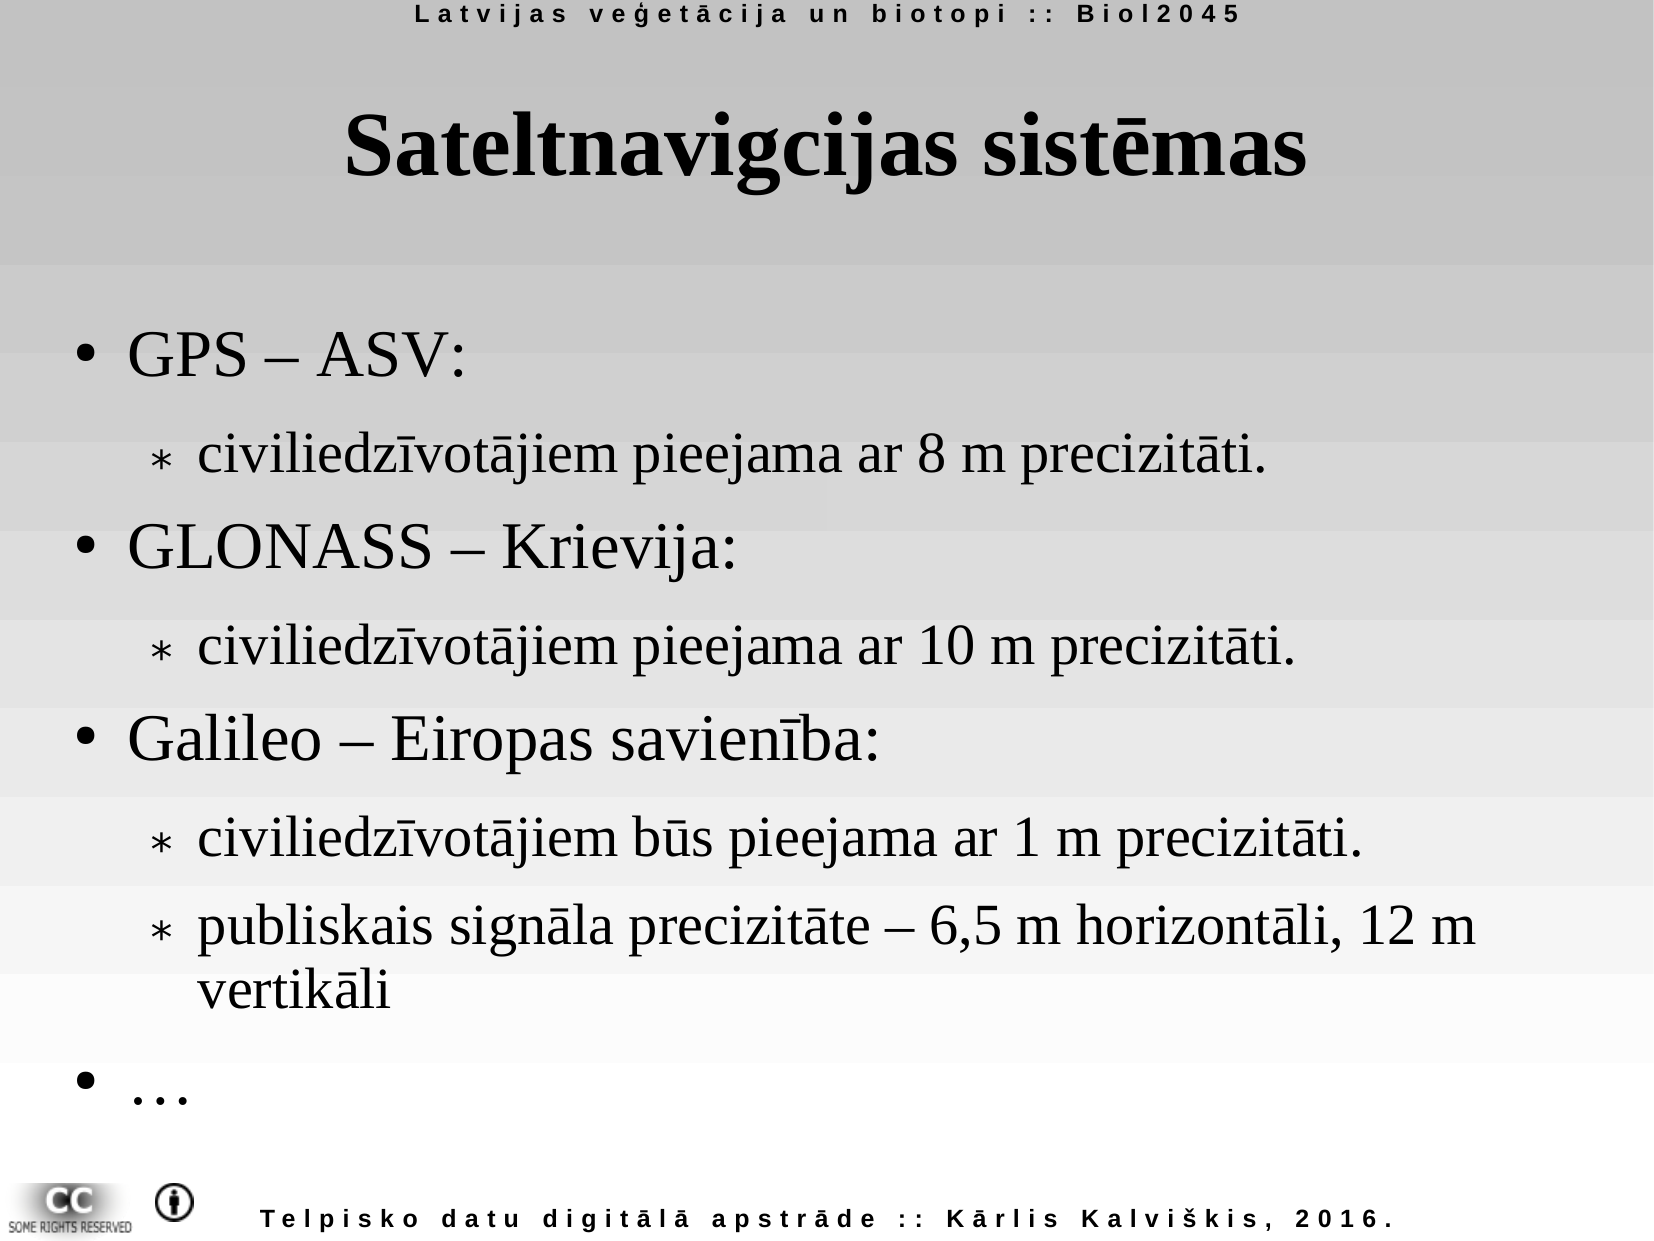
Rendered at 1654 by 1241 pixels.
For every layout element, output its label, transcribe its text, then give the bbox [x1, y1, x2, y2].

title Sateltnavigcijas sistēmas [0, 1, 1654, 287]
picture [0, 287, 1654, 1241]
list GPS – ASV: civiliedzīvotājiem pieejama ar 8 m precizitāti. GLONASS – Krievija: civiliedzīvotājiem pieejama ar 10 m precizitāti. Galileo – Eiropas savienība: civiliedzīvotājiem būs pieejama ar 1 m precizitāti. publiskais signāla precizitāte – 6,5 m horizontāli, 12 m vertikāli … [56, 317, 1600, 1175]
